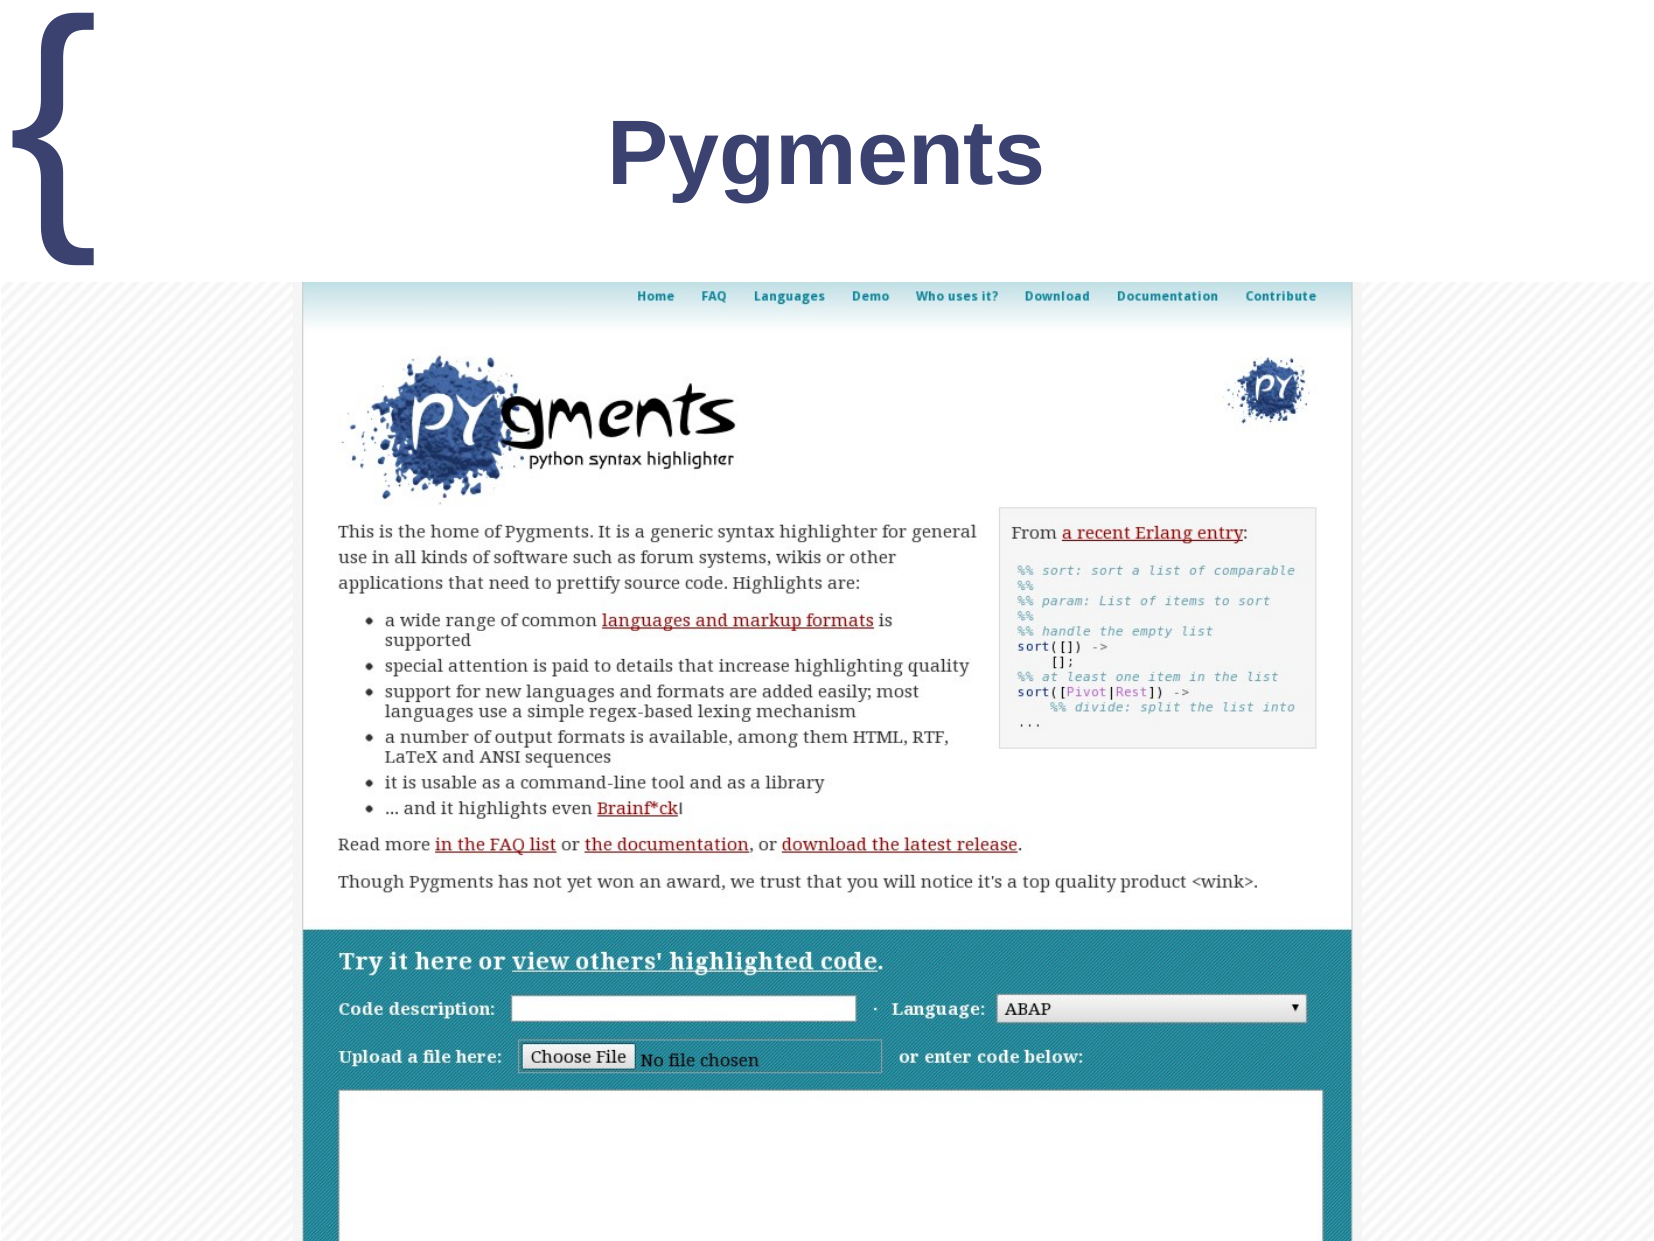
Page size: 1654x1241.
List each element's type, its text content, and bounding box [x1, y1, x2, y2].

title Pygments [82, 56, 1571, 250]
picture [1, 282, 1654, 1241]
